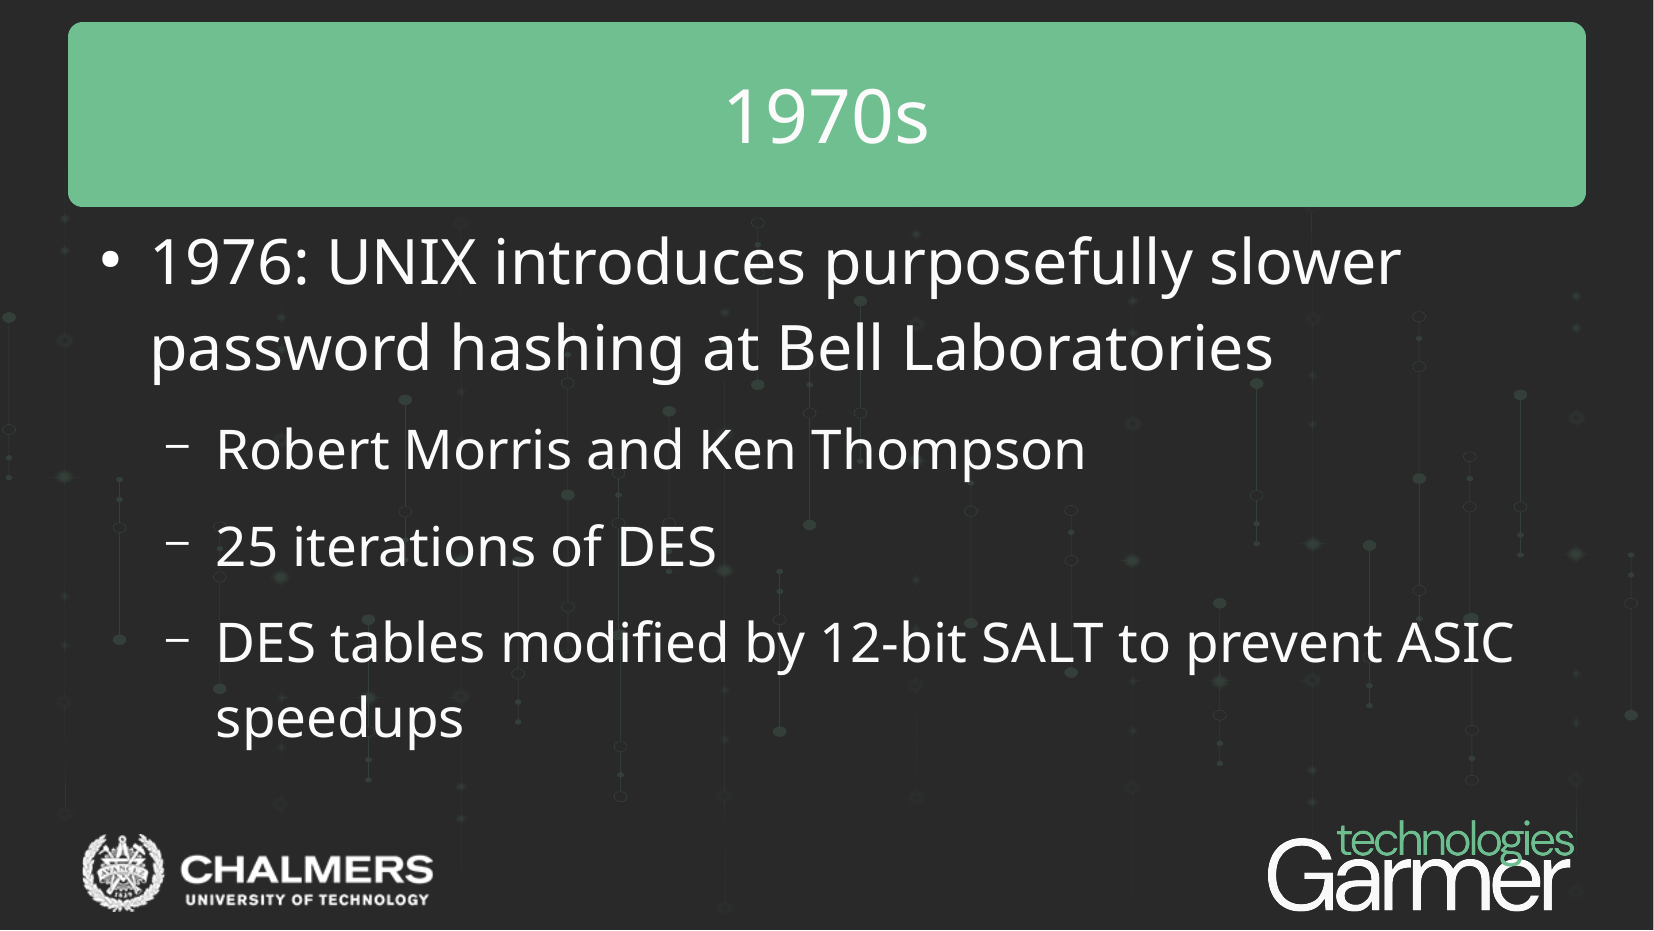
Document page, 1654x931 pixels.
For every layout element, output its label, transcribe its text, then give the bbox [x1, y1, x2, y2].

title 1970s [82, 37, 1571, 193]
picture [82, 834, 443, 912]
picture [1246, 807, 1607, 912]
list 1976: UNIX introduces purposefully slower password hashing at Bell Laboratories Robert Morris and Ken Thompson 25 iterations of DES DES tables modified by 12-bit SALT to prevent ASIC speedups [82, 217, 1571, 758]
